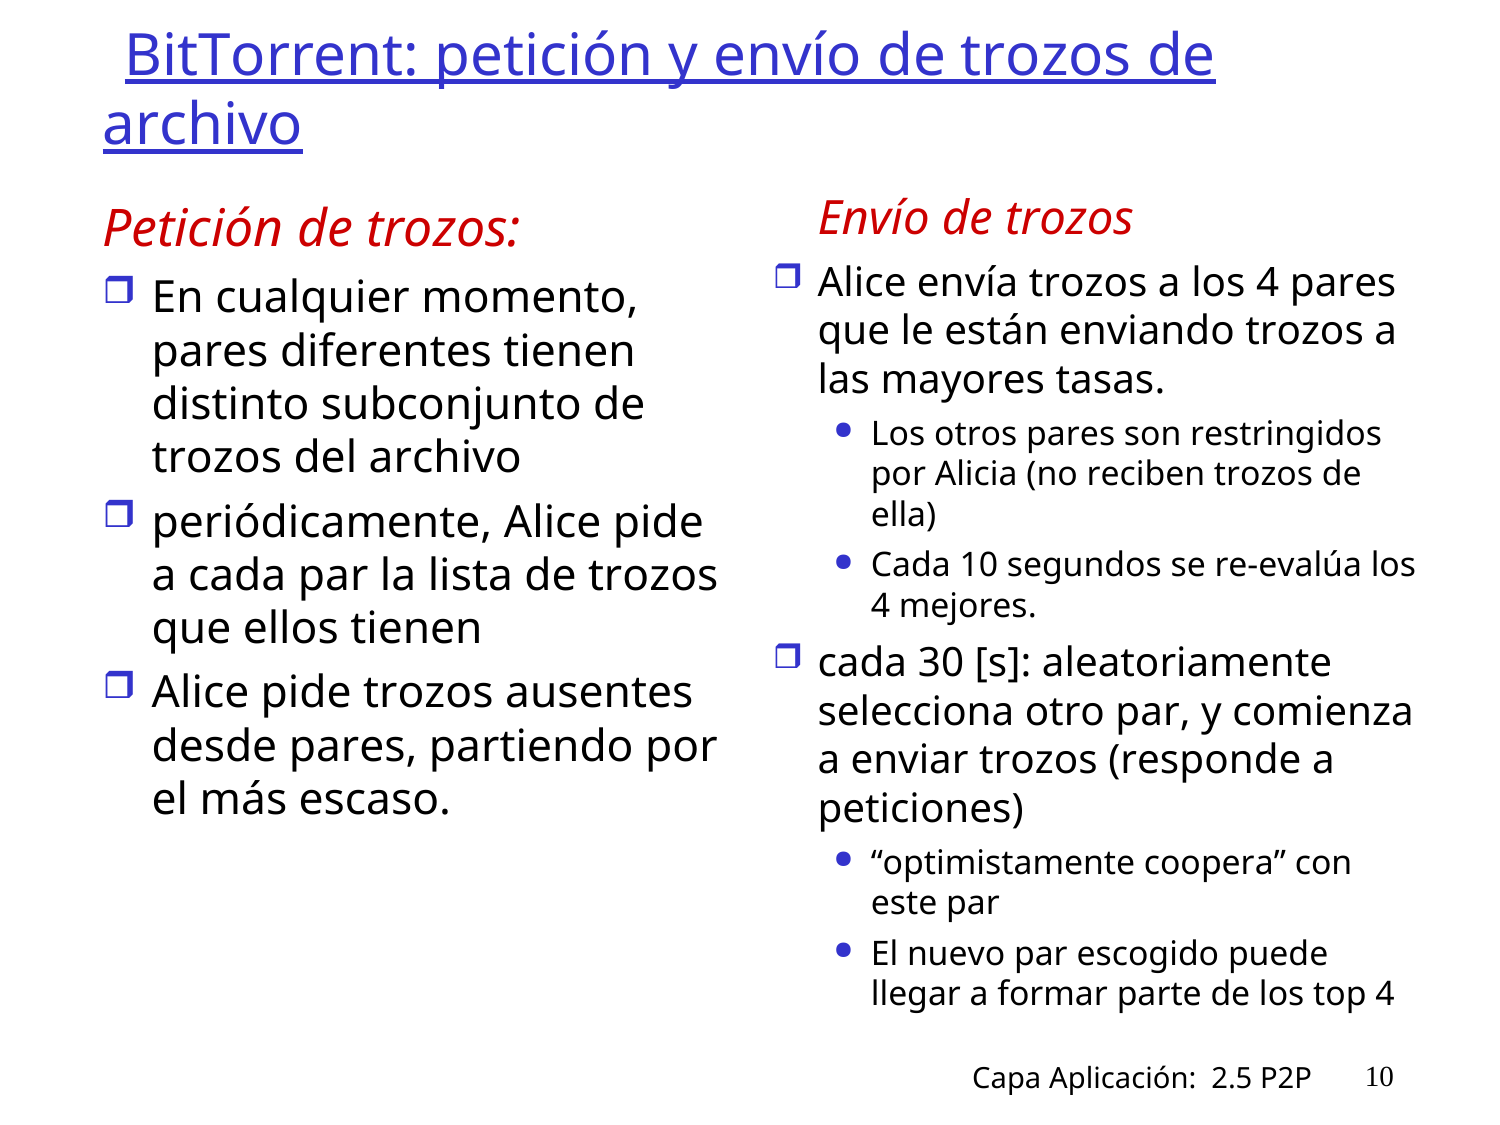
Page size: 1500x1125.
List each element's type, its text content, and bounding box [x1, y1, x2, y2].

list Envío de trozos Alice envía trozos a los 4 pares que le están enviando trozos a las mayores tasas. Los otros pares son restringidos por Alicia (no reciben trozos de ella) Cada 10 segundos se re-evalúa los 4 mejores. cada 30 [s]: aleatoriamente selecciona otro par, y comienza a enviar trozos (responde a peticiones) “optimistamente coopera” con este par El nuevo par escogido puede llegar a formar parte de los top 4 [772, 187, 1426, 1013]
title BitTorrent: petición y envío de trozos de archivo [87, 23, 1426, 150]
list Petición de trozos: En cualquier momento, pares diferentes tienen distinto subconjunto de trozos del archivo periódicamente, Alice pide a cada par la lista de trozos que ellos tienen Alice pide trozos ausentes desde pares, partiendo por el más escaso. [87, 187, 741, 841]
